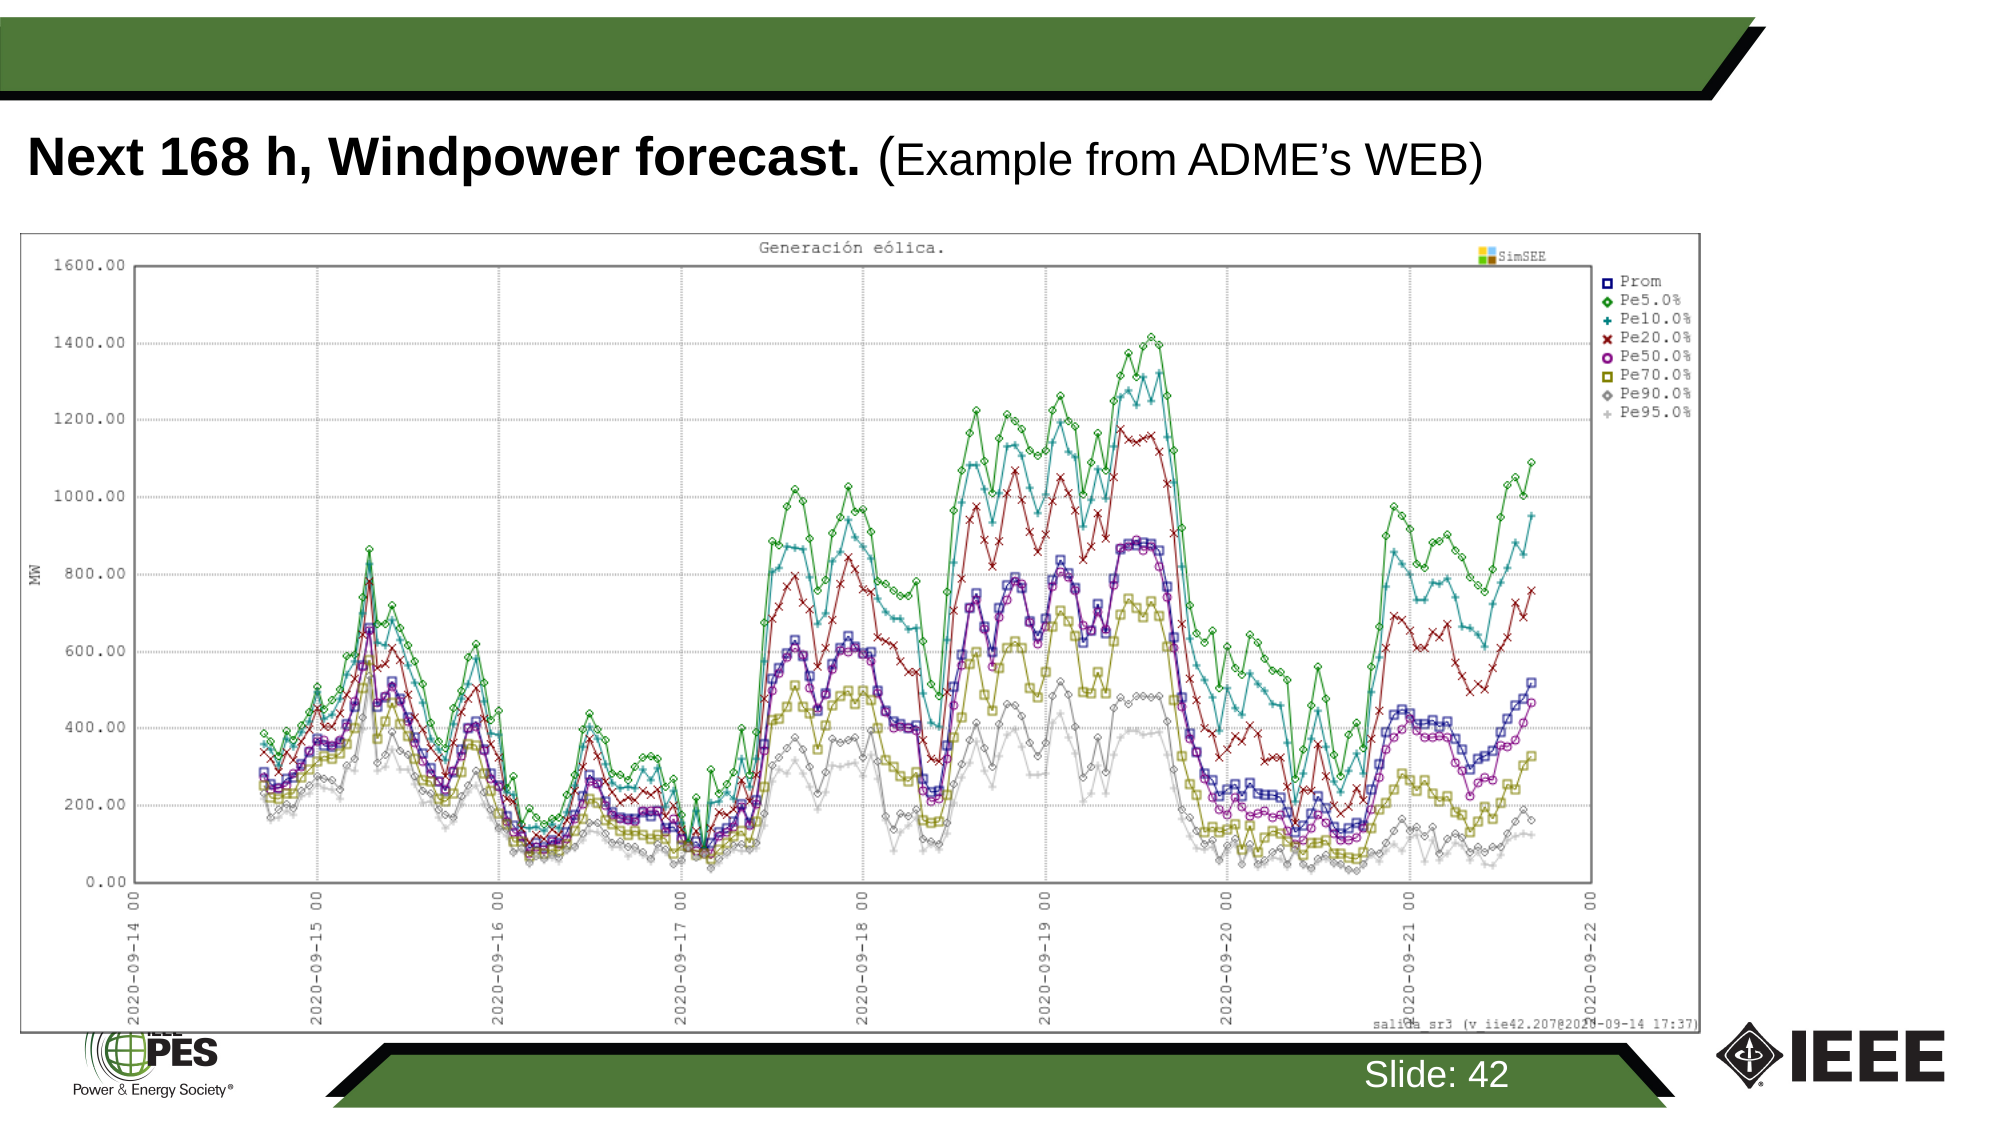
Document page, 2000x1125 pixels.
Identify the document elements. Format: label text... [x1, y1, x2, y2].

text_box Next 168 h, Windpower forecast. (Example from ADME’s WEB) [12, 119, 1512, 213]
picture [0, 0, 2000, 1125]
